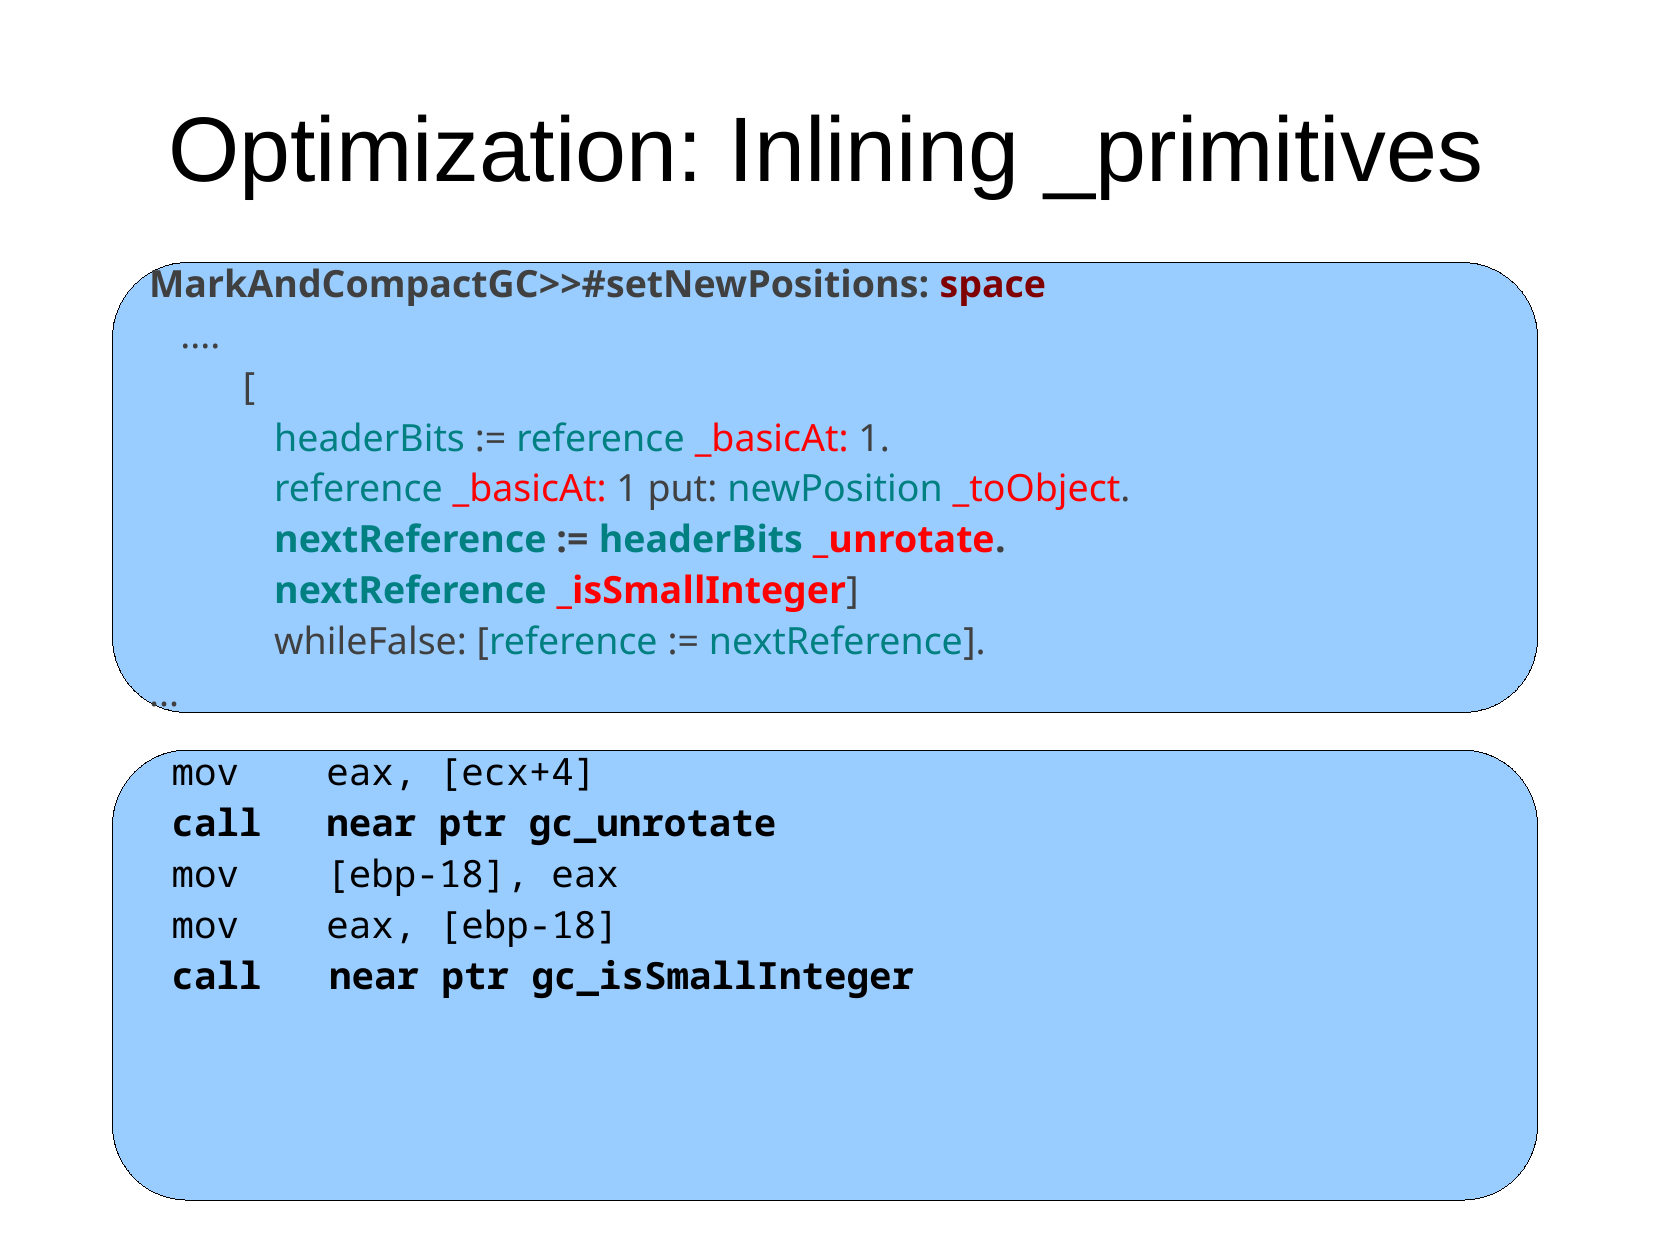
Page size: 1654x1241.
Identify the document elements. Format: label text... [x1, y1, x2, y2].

text_box Optimization: Inlining _primitives [143, 91, 1511, 209]
text_box MarkAndCompactGC>>#setNewPositions: space .... [ headerBits := reference _basicAt: 1. reference _basicAt: 1 put: newPosition _toObject. nextReference := headerBits _unrotate. nextReference _isSmallInteger] whileFalse: [reference := nextReference]. ... [112, 262, 1538, 713]
text_box mov eax, [ecx+4] call near ptr gc_unrotate mov [ebp-18], eax mov eax, [ebp-18] call near ptr gc_isSmallInteger [112, 750, 1538, 1201]
